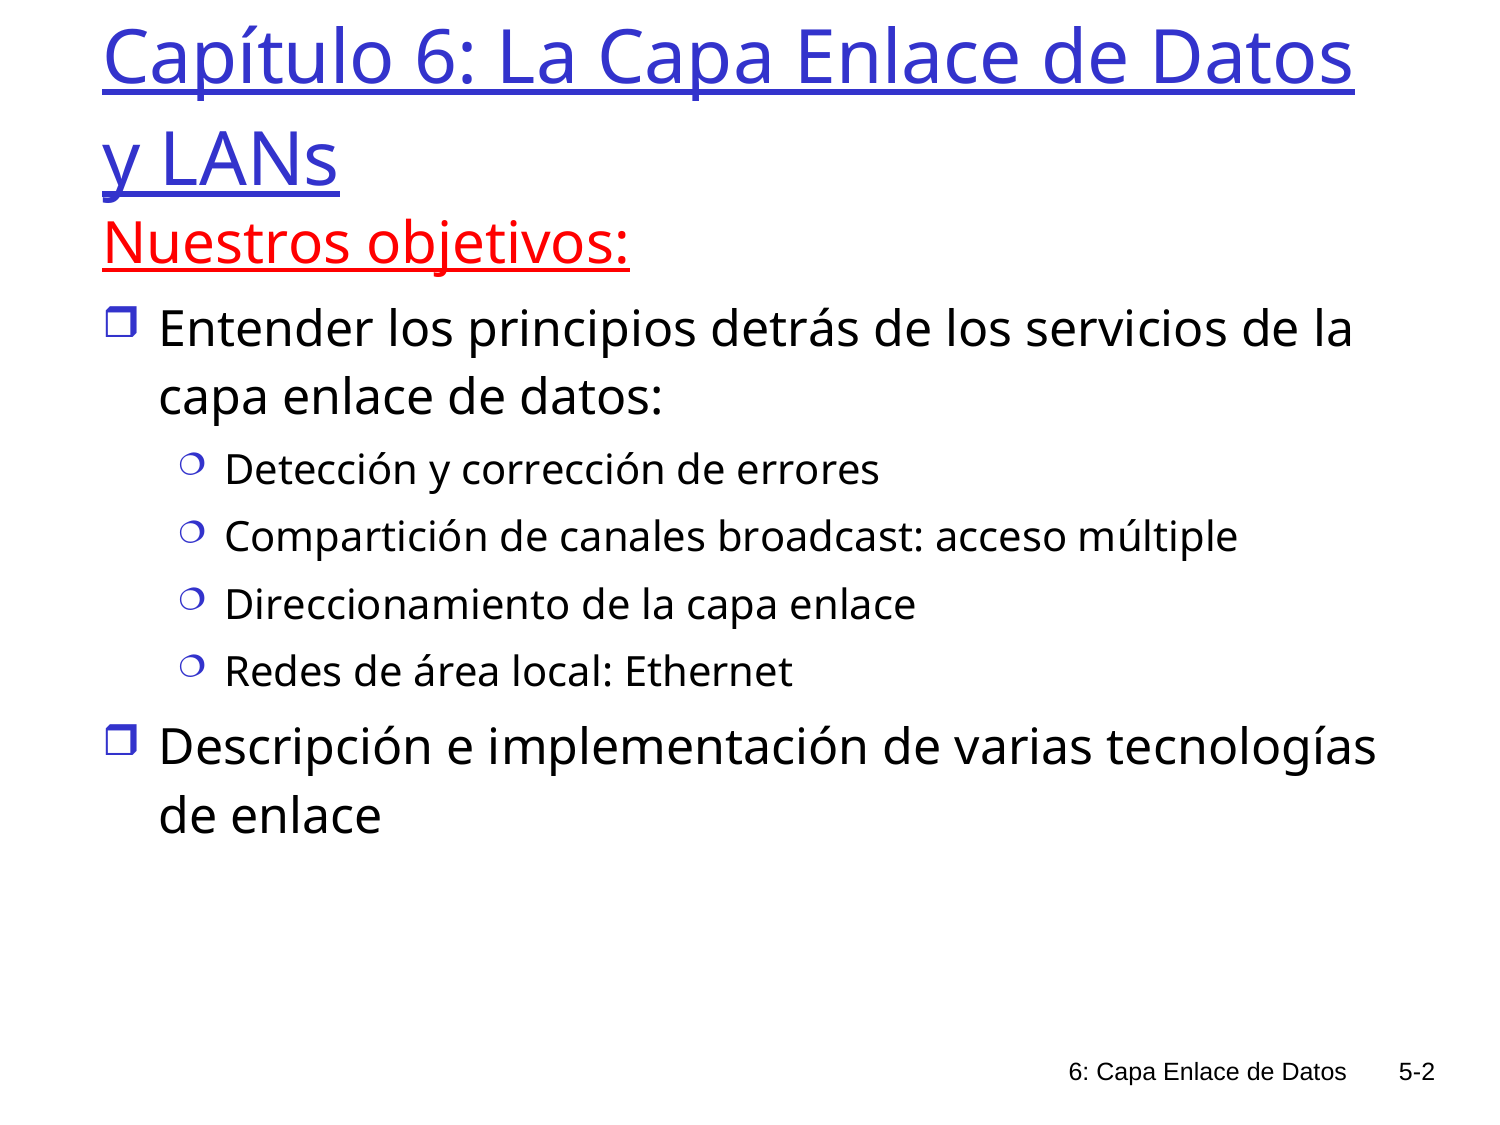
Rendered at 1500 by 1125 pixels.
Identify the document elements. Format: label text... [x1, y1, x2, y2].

list Nuestros objetivos: Entender los principios detrás de los servicios de la capa enlace de datos: Detección y corrección de errores Compartición de canales broadcast: acceso múltiple Direccionamiento de la capa enlace Redes de área local: Ethernet Descripción e implementación de varias tecnologías de enlace [87, 193, 1426, 1035]
title Capítulo 6: La Capa Enlace de Datos y LANs [87, 15, 1426, 193]
